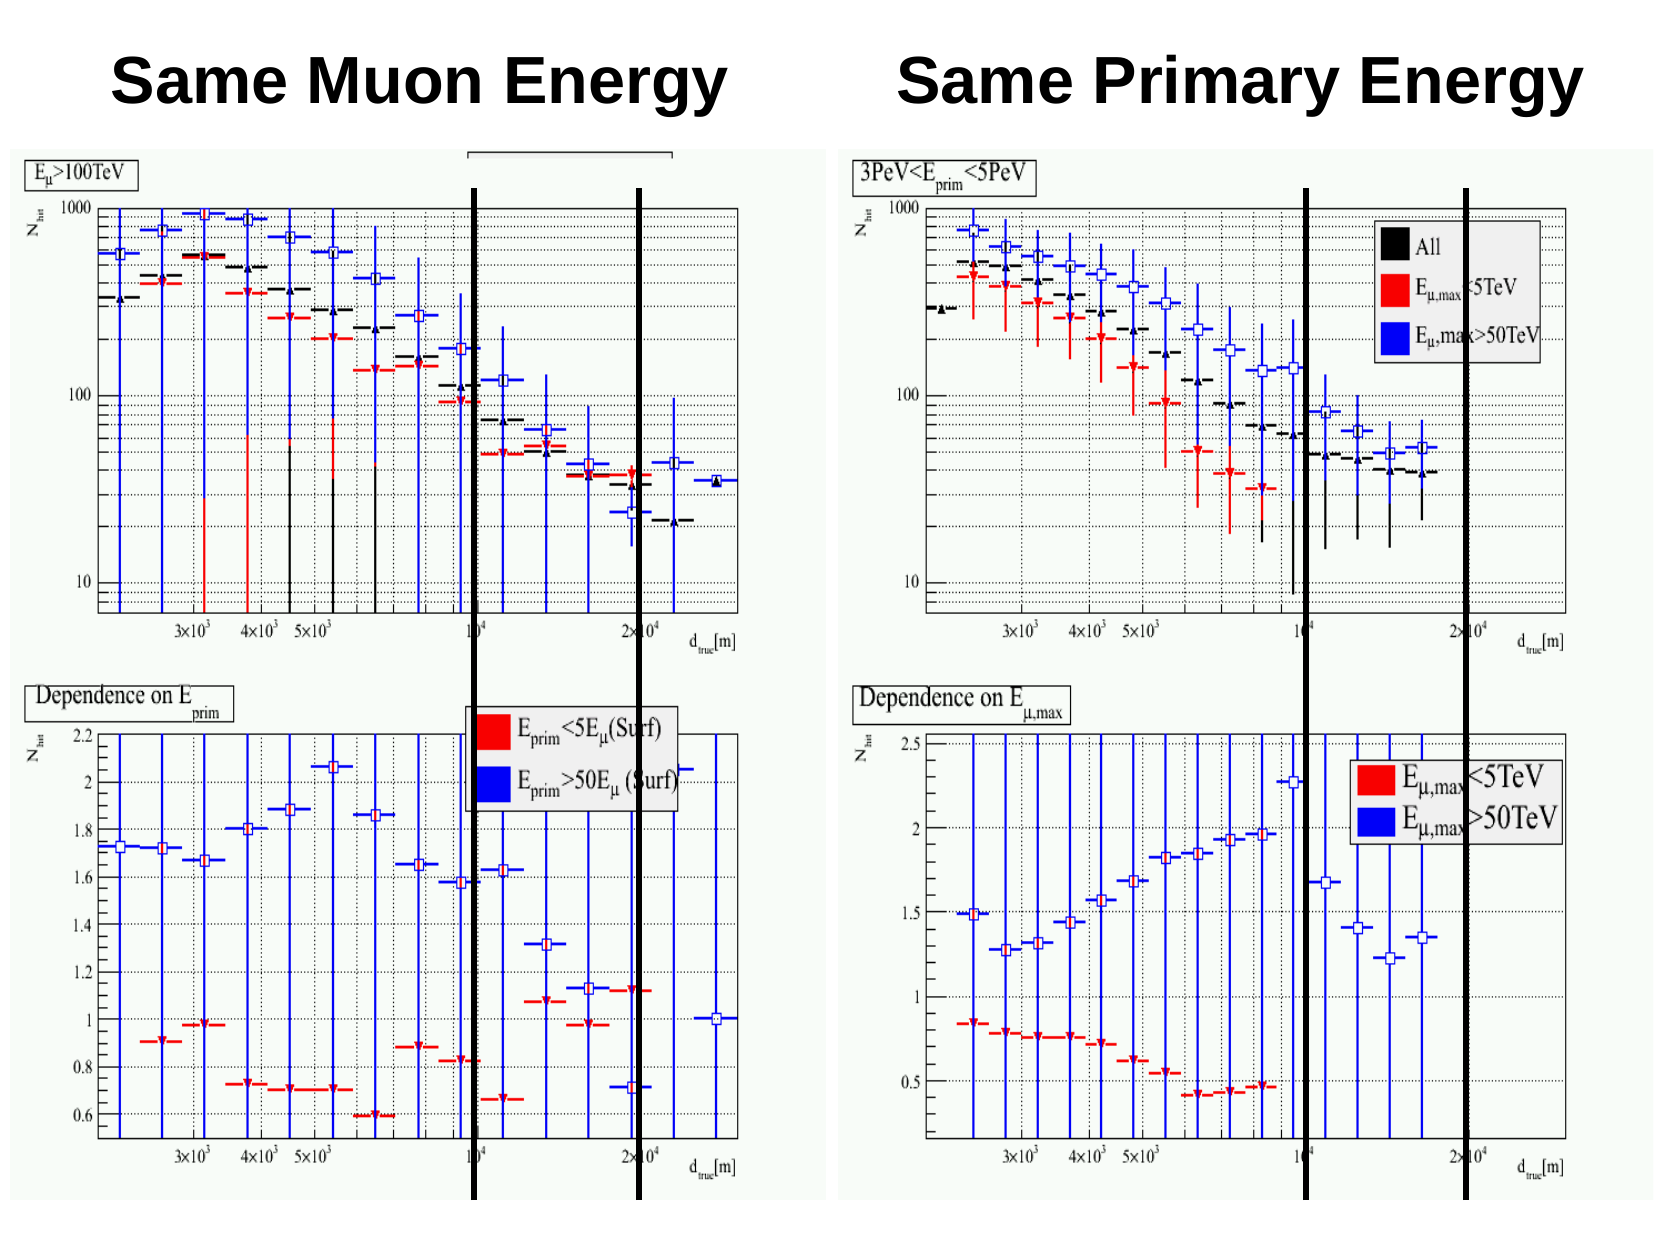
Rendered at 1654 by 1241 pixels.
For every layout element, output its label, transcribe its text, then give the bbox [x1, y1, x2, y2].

picture [838, 149, 1654, 1201]
picture [10, 149, 826, 1201]
text_box Same Muon Energy [96, 35, 745, 152]
text_box Same Primary Energy [881, 35, 1602, 152]
